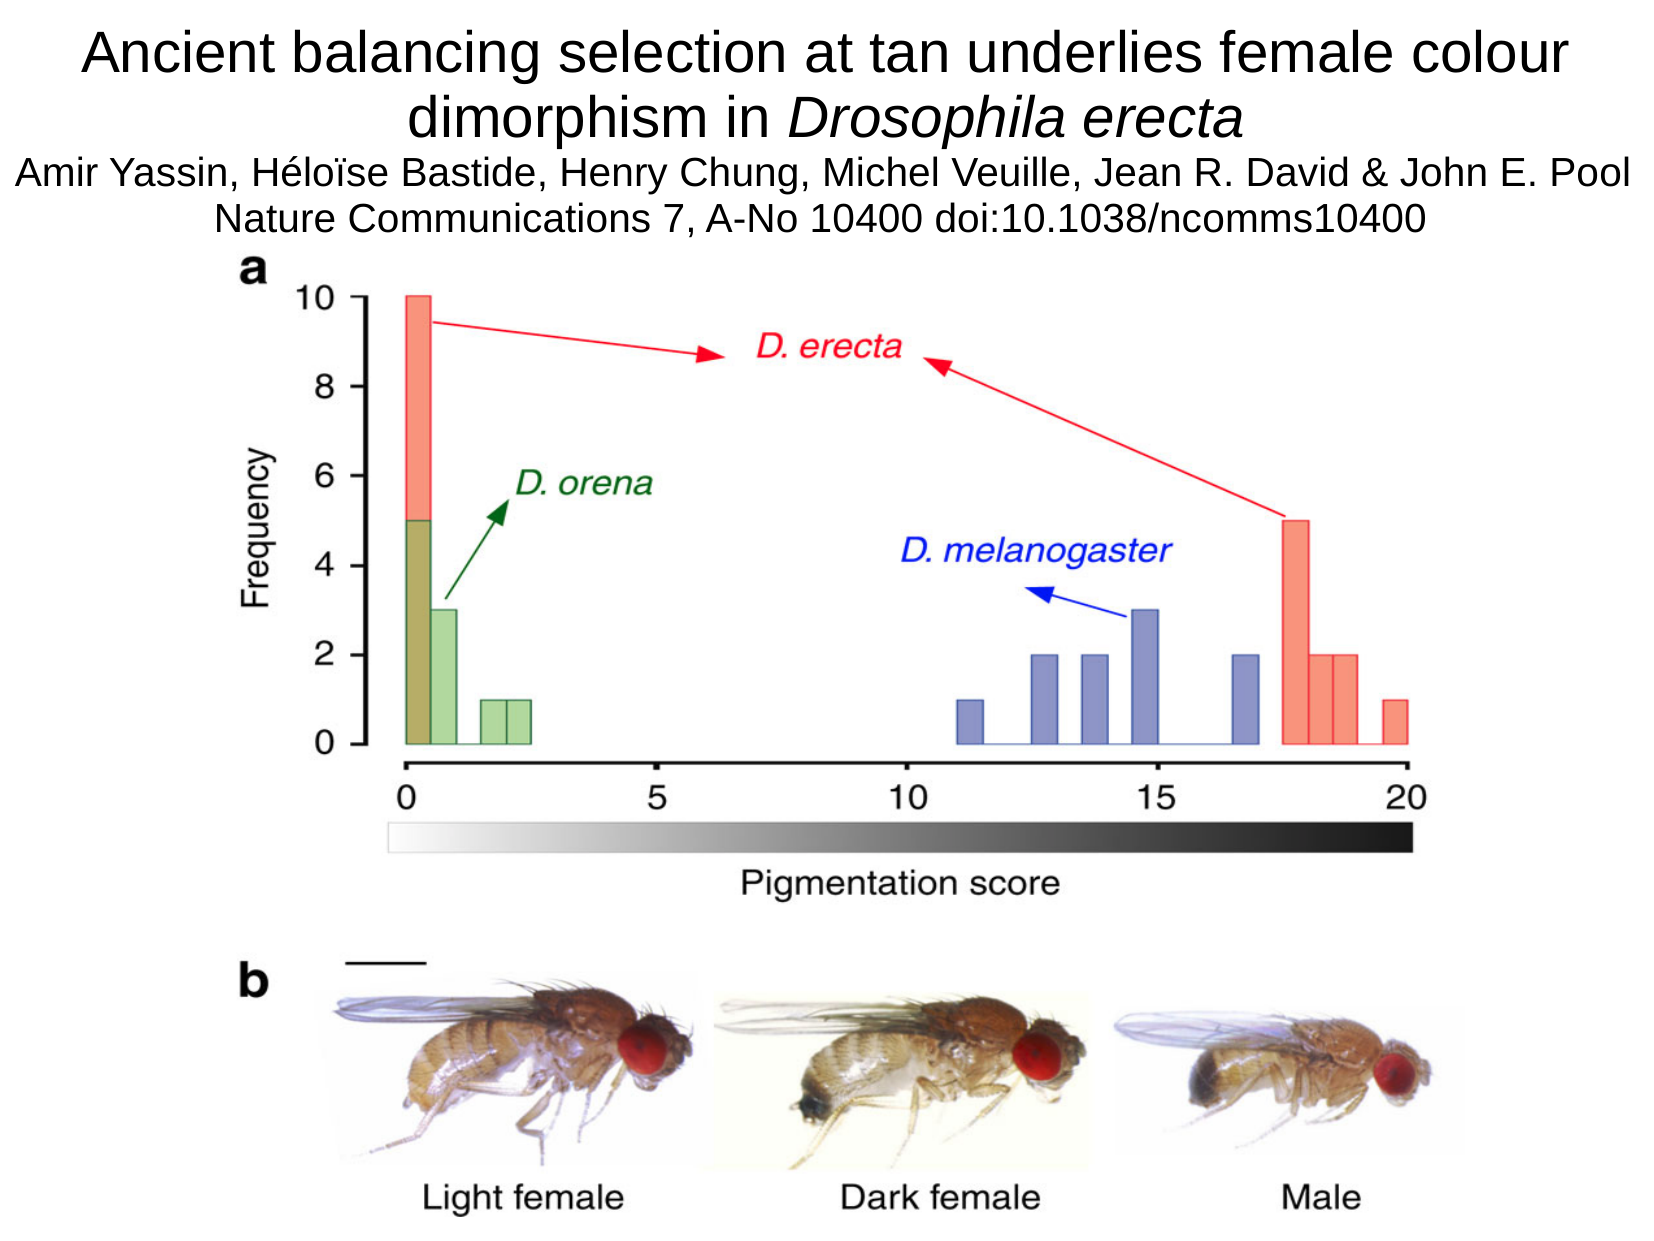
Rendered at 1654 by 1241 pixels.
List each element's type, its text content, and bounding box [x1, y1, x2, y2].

picture [236, 242, 1465, 1217]
title Ancient balancing selection at tan underlies female colour dimorphism in Drosophila erecta Amir Yassin, Héloïse Bastide, Henry Chung, Michel Veuille, Jean R. David & John E. Pool Nature Communications 7, A-No 10400 doi:10.1038/ncomms10400 [0, 19, 1654, 242]
